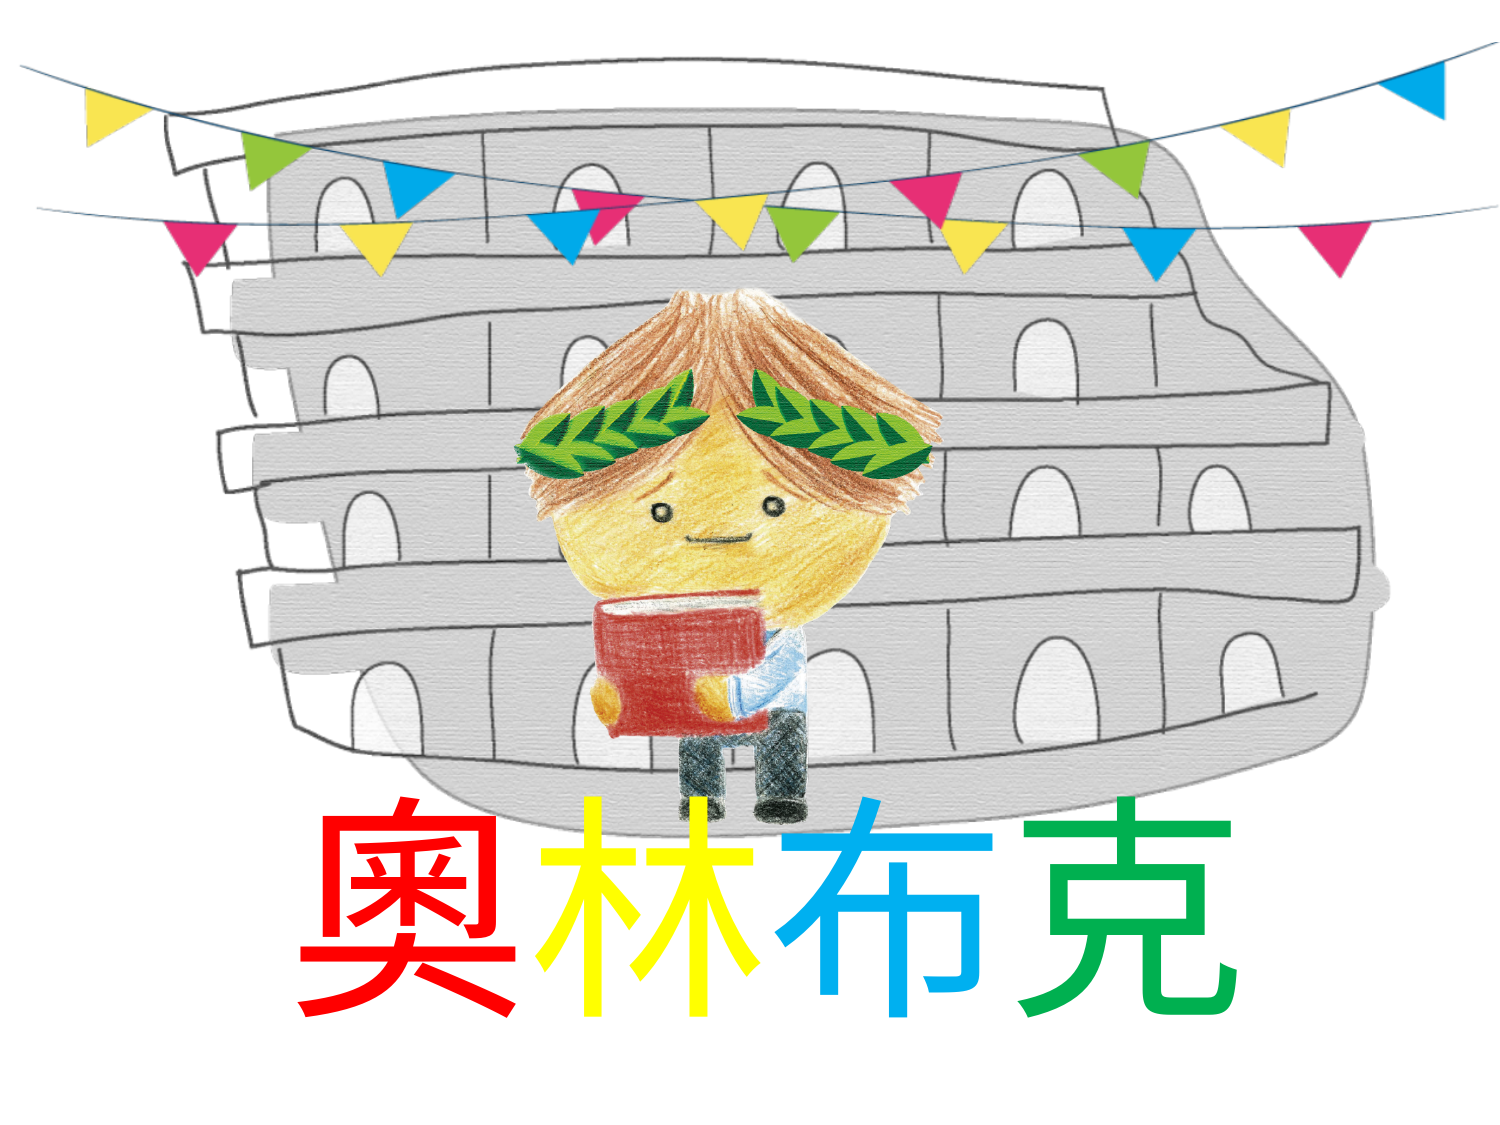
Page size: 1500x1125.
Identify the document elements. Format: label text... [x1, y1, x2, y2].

picture [0, 30, 1500, 1079]
text_box 奧林布克 [253, 751, 1282, 1059]
